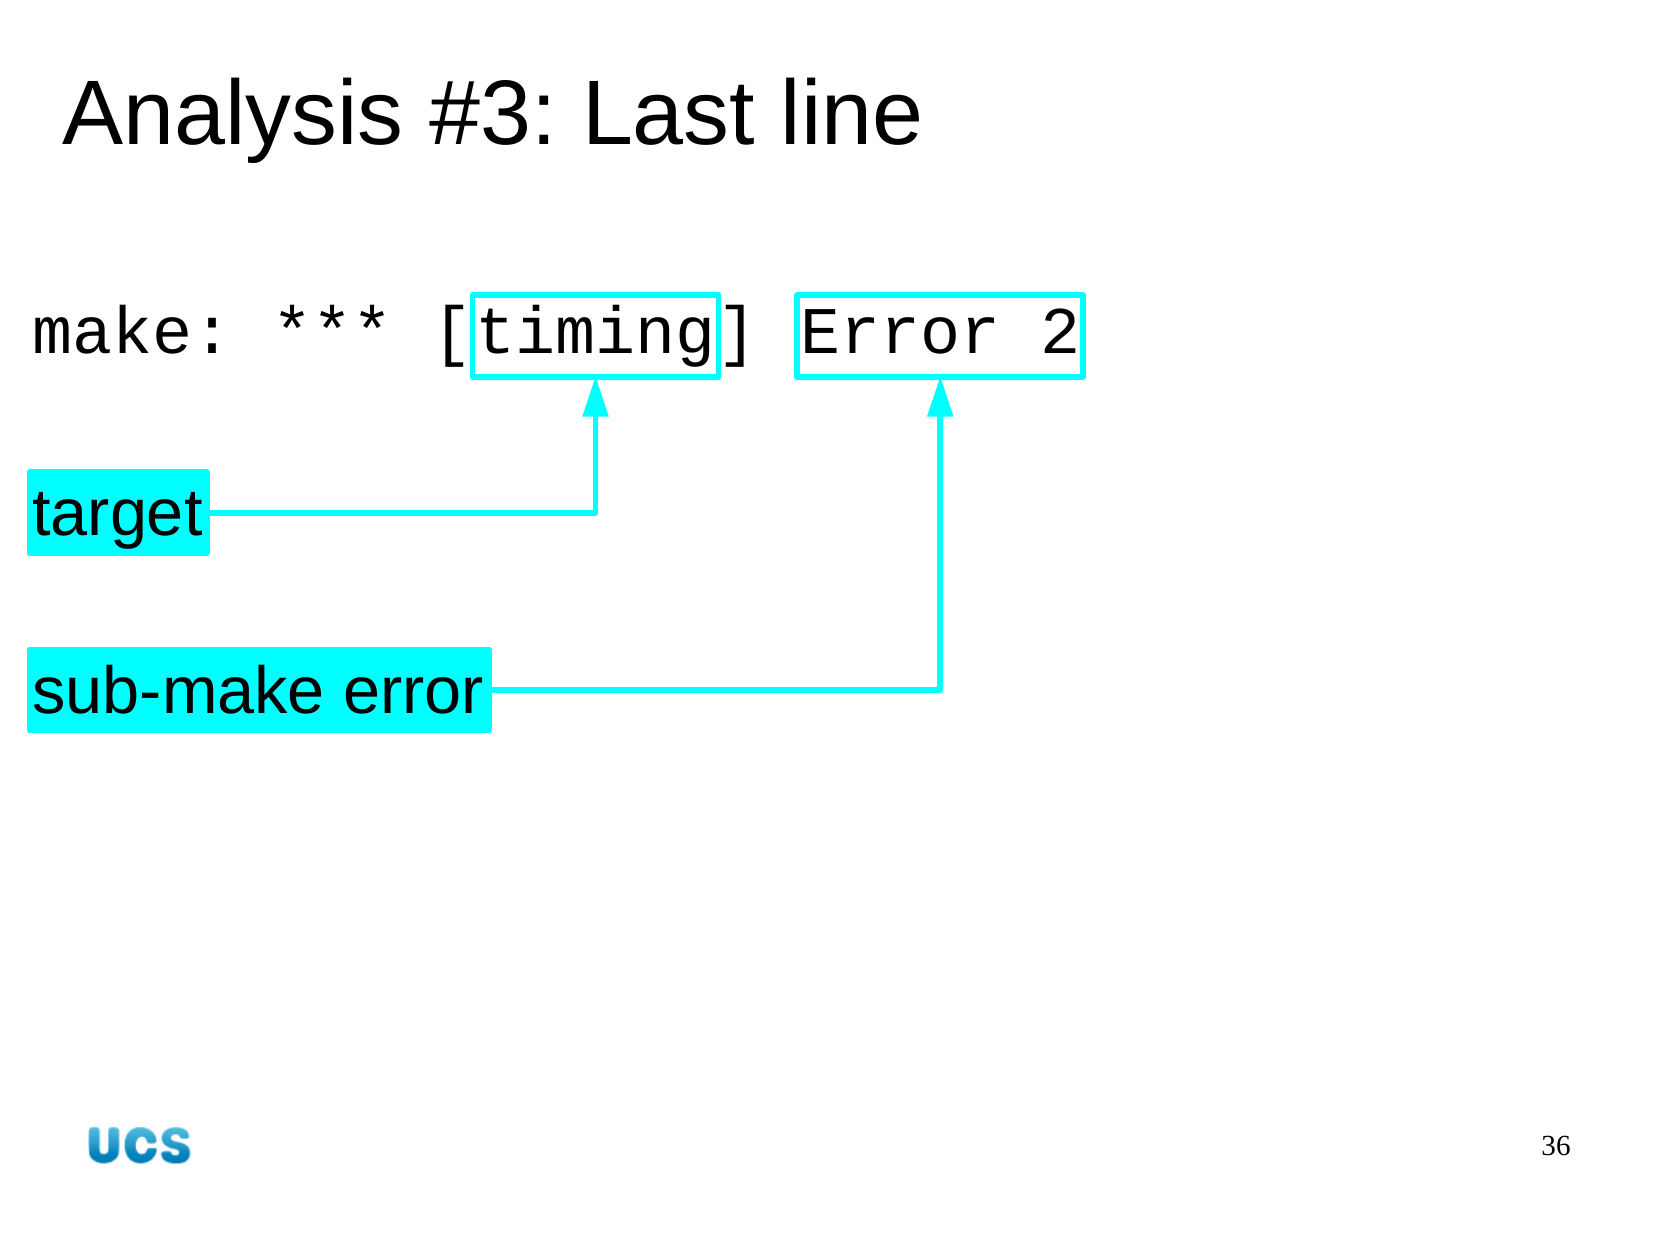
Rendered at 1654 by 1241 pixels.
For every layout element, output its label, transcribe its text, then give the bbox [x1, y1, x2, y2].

text_box target [29, 472, 207, 554]
text_box Analysis #3: Last line [59, 59, 928, 168]
text_box ] [721, 295, 761, 377]
text_box timing [476, 295, 719, 377]
text_box Error 2 [797, 295, 1084, 377]
text_box make [29, 295, 189, 377]
text_box : *** [ [189, 295, 476, 377]
text_box sub-make error [29, 649, 490, 731]
picture [88, 1126, 191, 1165]
